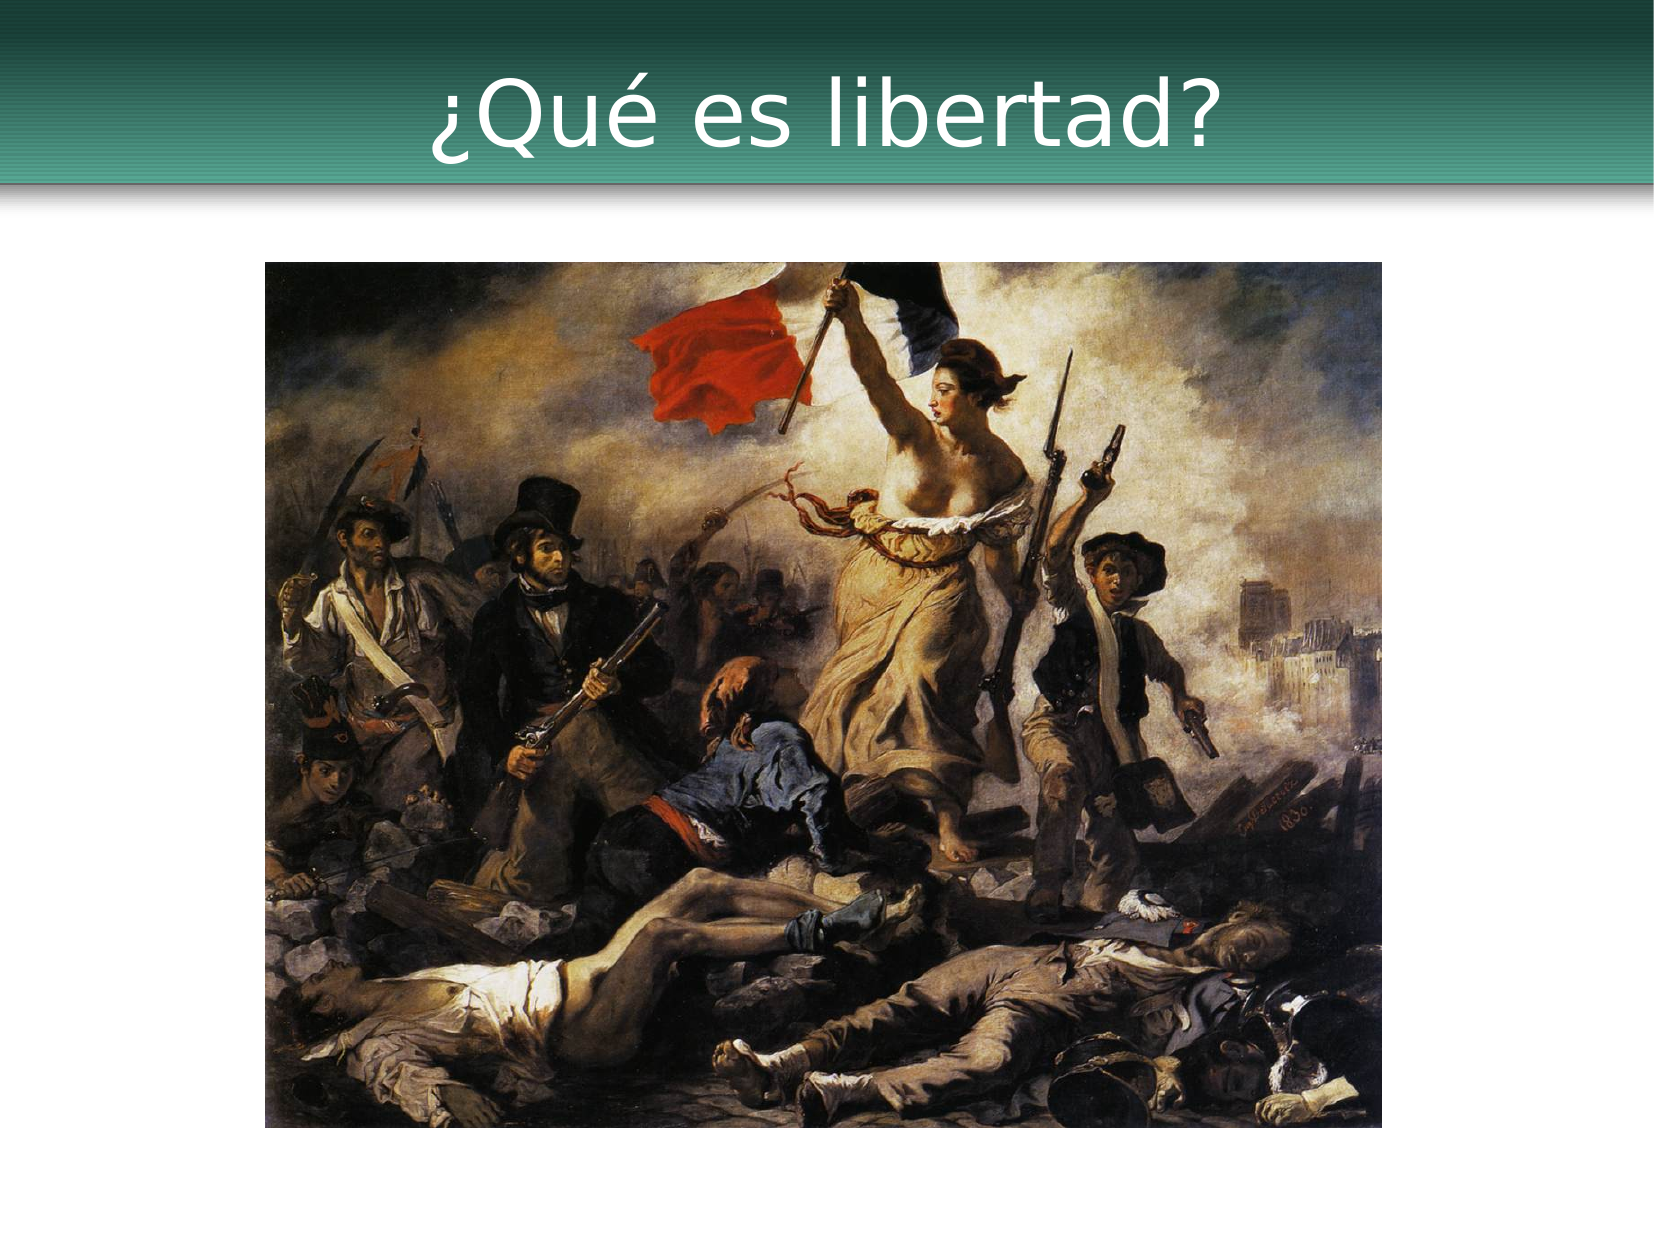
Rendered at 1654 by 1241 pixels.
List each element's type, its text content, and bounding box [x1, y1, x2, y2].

picture [265, 262, 1382, 1128]
title ¿Qué es libertad? [82, 11, 1571, 219]
picture [0, 0, 1654, 225]
